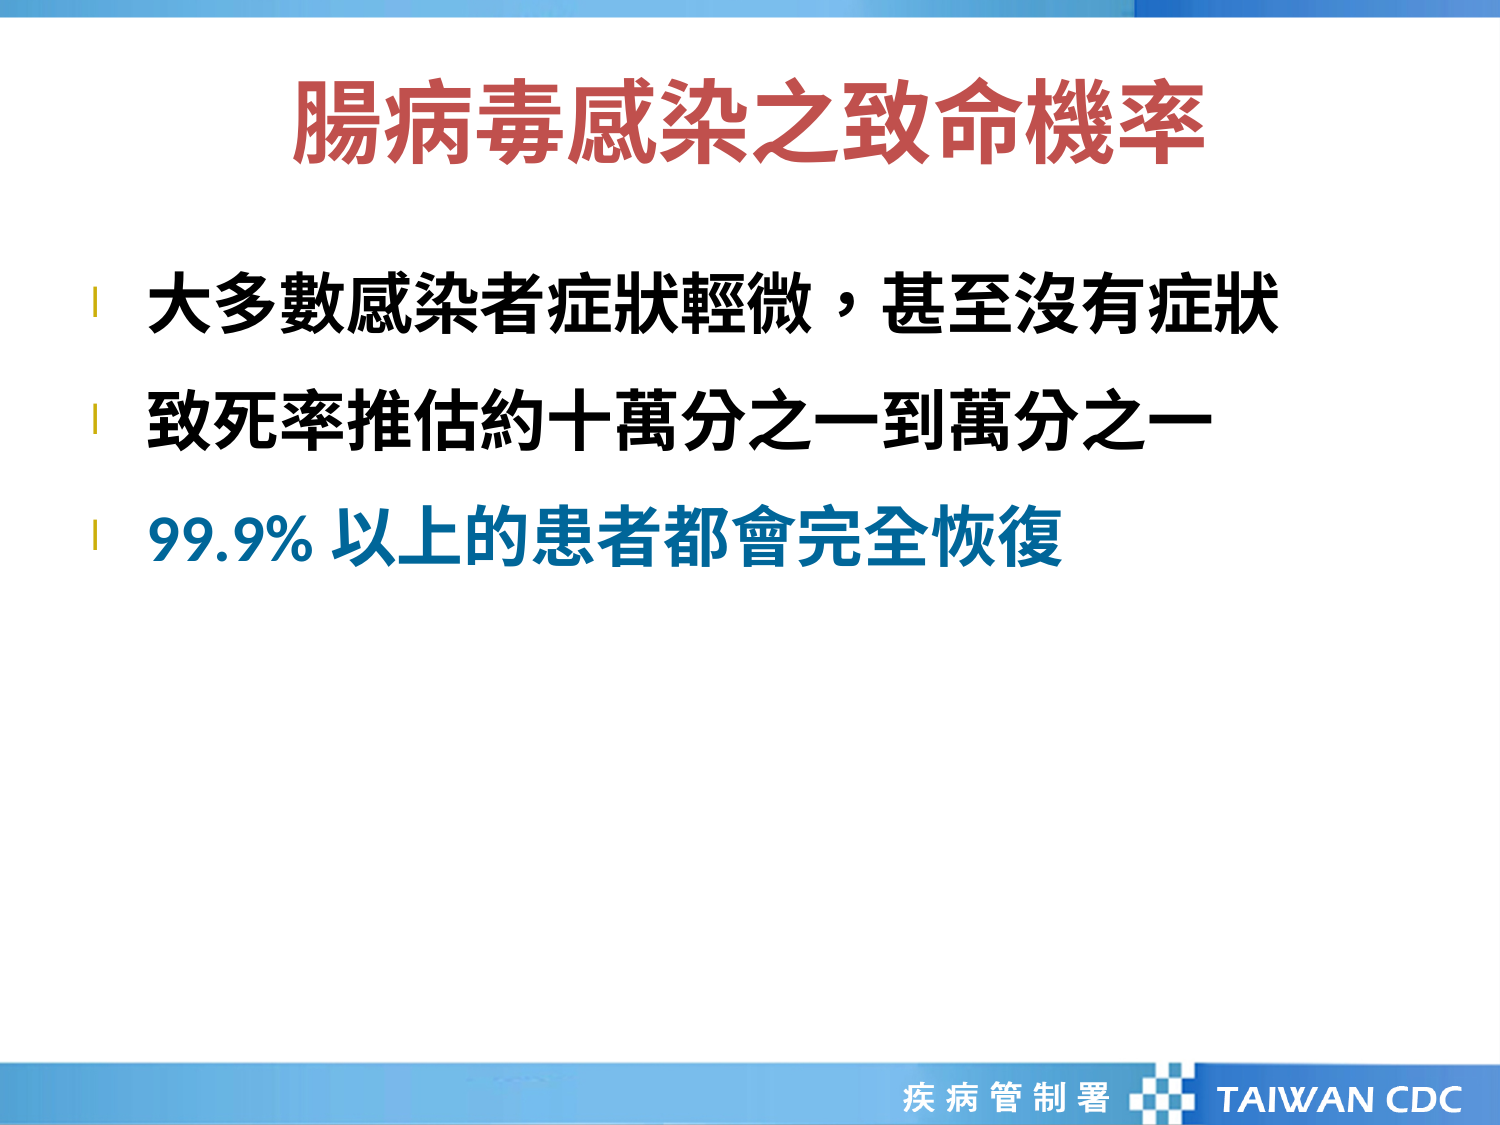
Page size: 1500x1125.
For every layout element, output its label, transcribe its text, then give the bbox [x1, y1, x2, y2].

title 腸病毒感染之致命機率 [75, 25, 1426, 214]
list 大多數感染者症狀輕微，甚至沒有症狀 致死率推估約十萬分之一到萬分之一 99.9%以上的患者都會完全恢復 [75, 234, 1426, 978]
